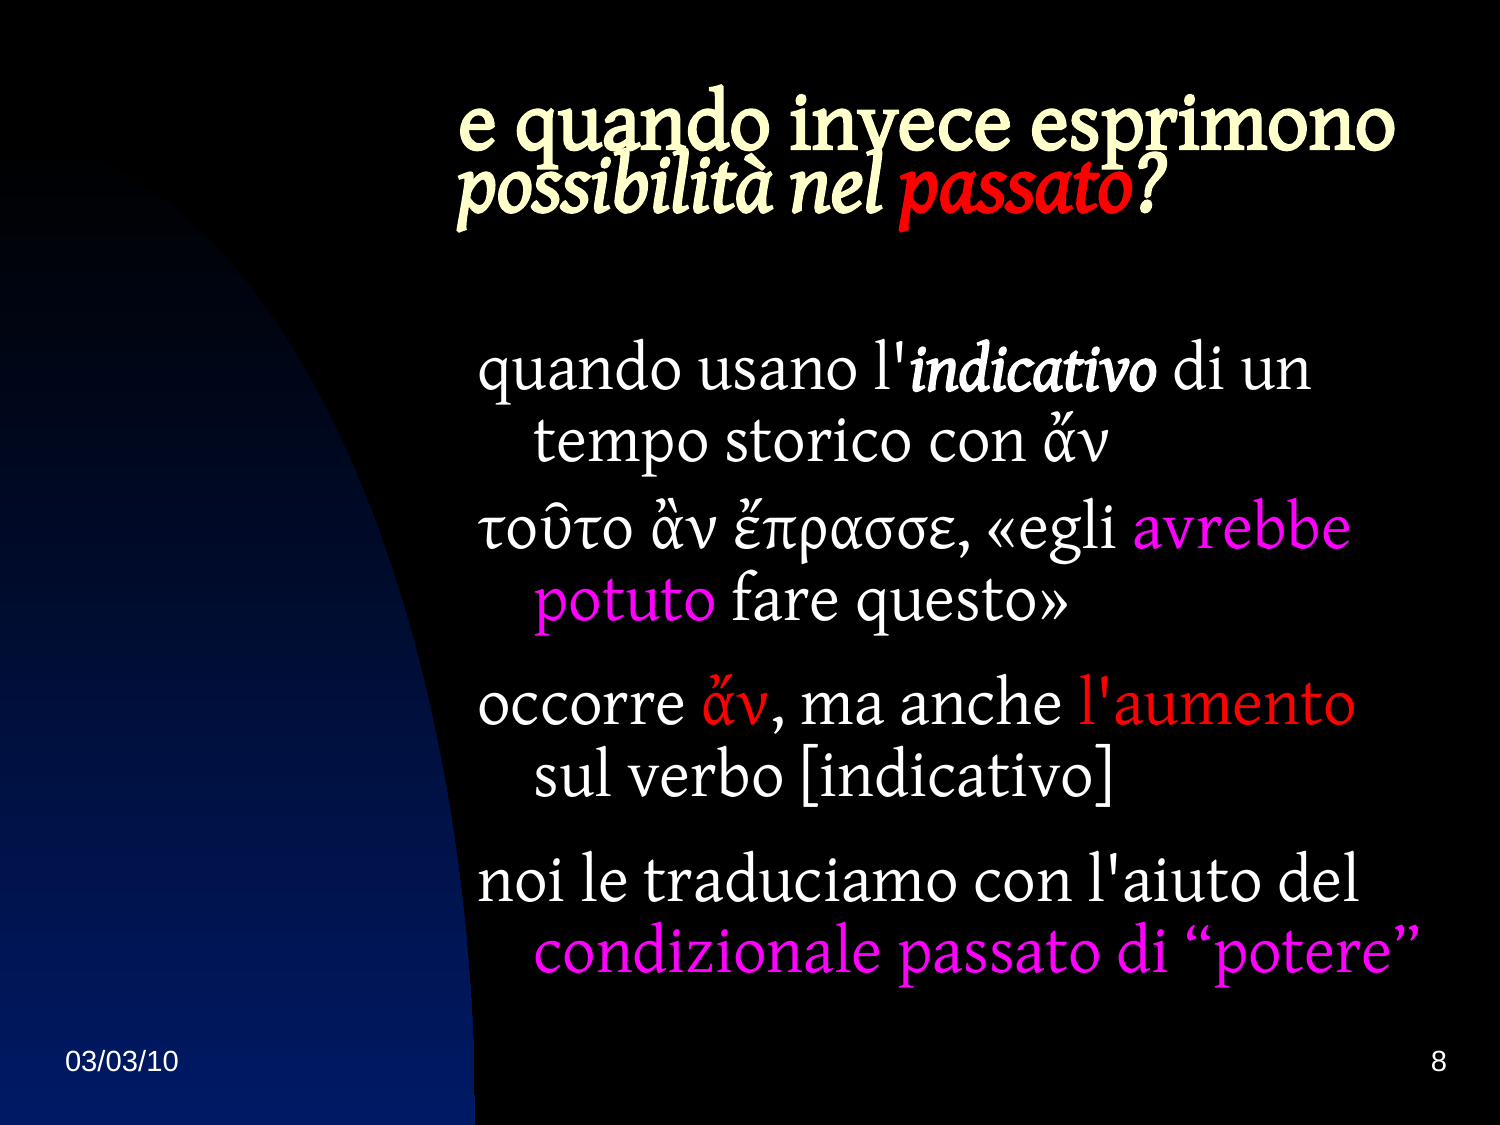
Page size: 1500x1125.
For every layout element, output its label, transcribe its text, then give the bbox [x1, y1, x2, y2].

title e quando invece esprimono possibilità nel passato? [442, 29, 1431, 292]
list quando usano l'indicativo di un tempo storico con ἄν τοῦτο ἂν ἔπρασσε, «egli avrebbe potuto fare questo» occorre ἄν, ma anche l'aumento sul verbo [indicativo] noi le traduciamo con l'aiuto del condizionale passato di “potere” [462, 324, 1463, 1028]
